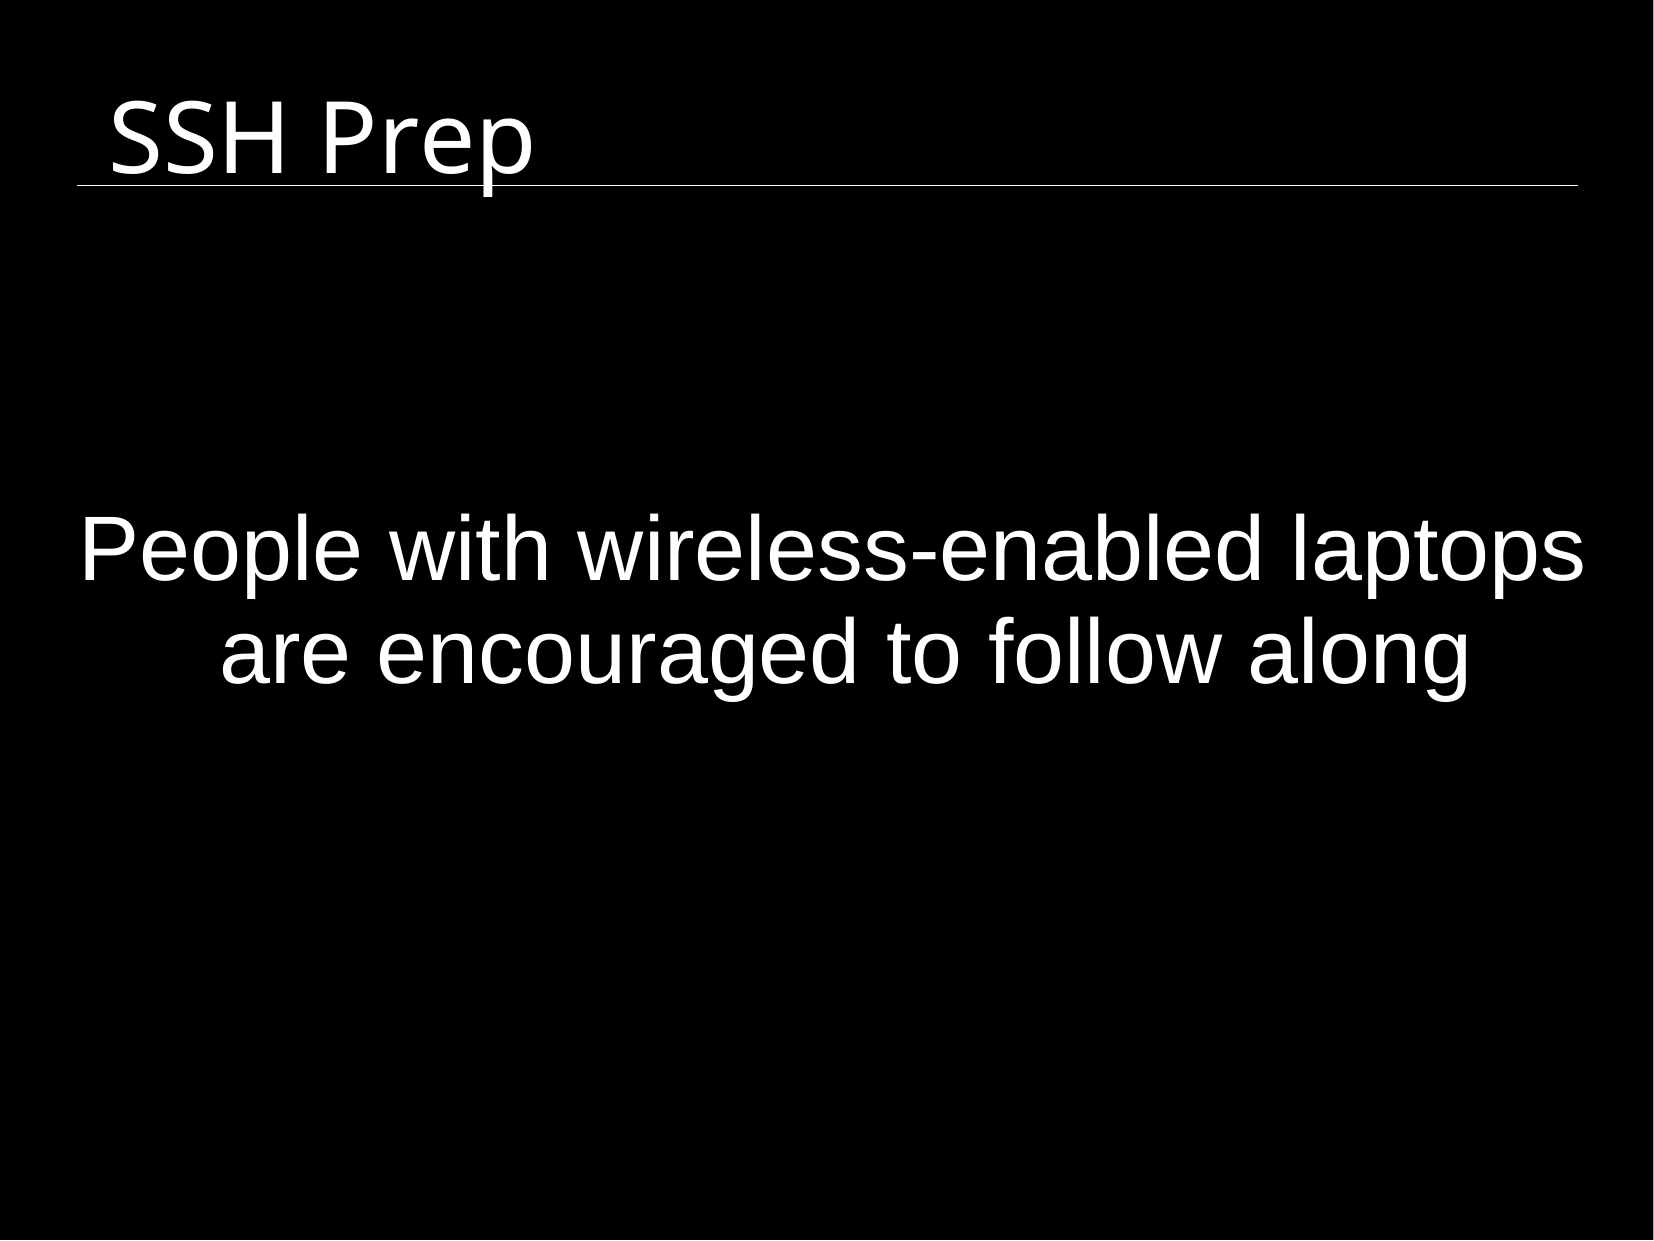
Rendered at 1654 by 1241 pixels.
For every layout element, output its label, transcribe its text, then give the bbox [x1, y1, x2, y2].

text_box People with wireless-enabled laptops are encouraged to follow along [63, 490, 1604, 711]
text_box SSH Prep [93, 58, 568, 185]
